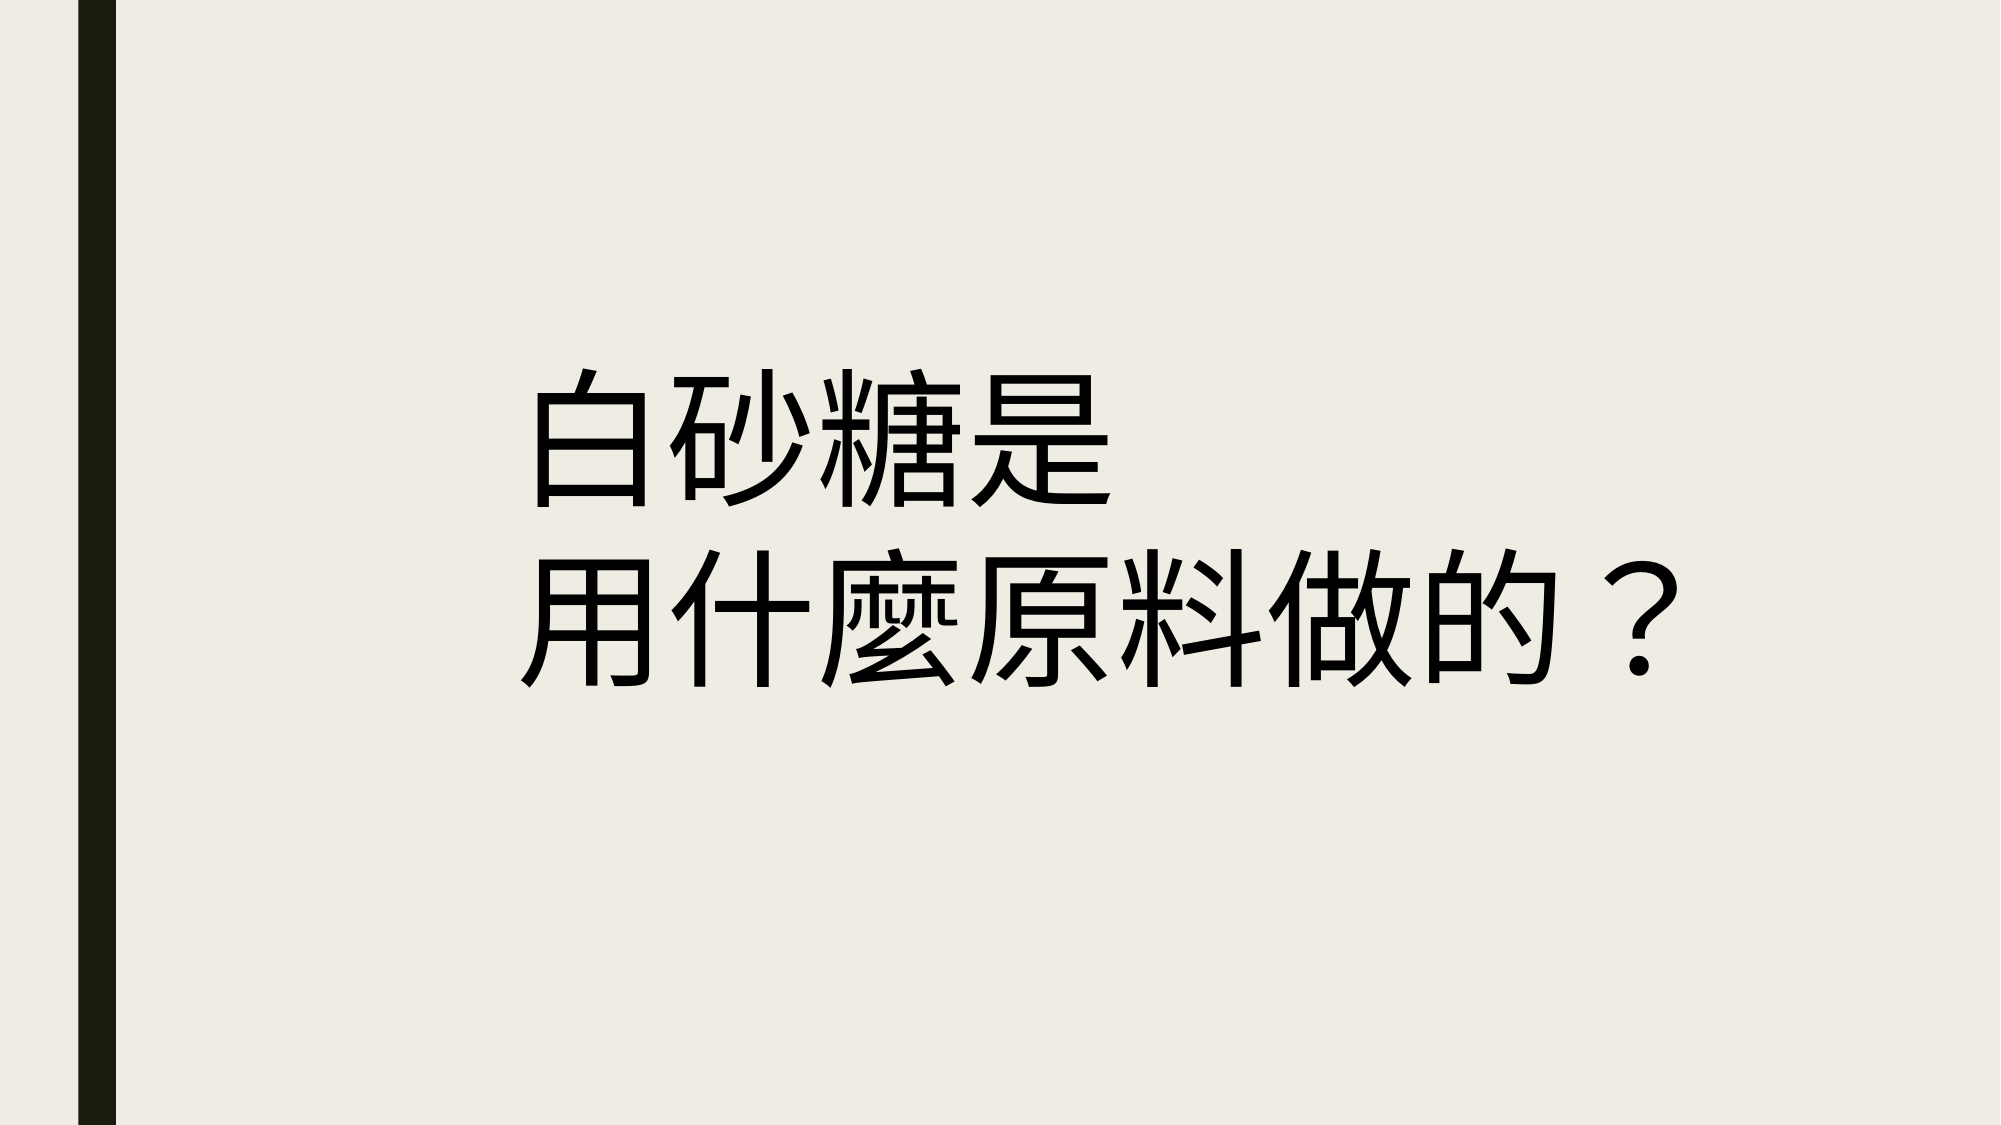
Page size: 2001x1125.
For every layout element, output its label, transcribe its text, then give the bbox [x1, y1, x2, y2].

text_box 白砂糖是 用什麼原料做的？ [501, 337, 1894, 717]
